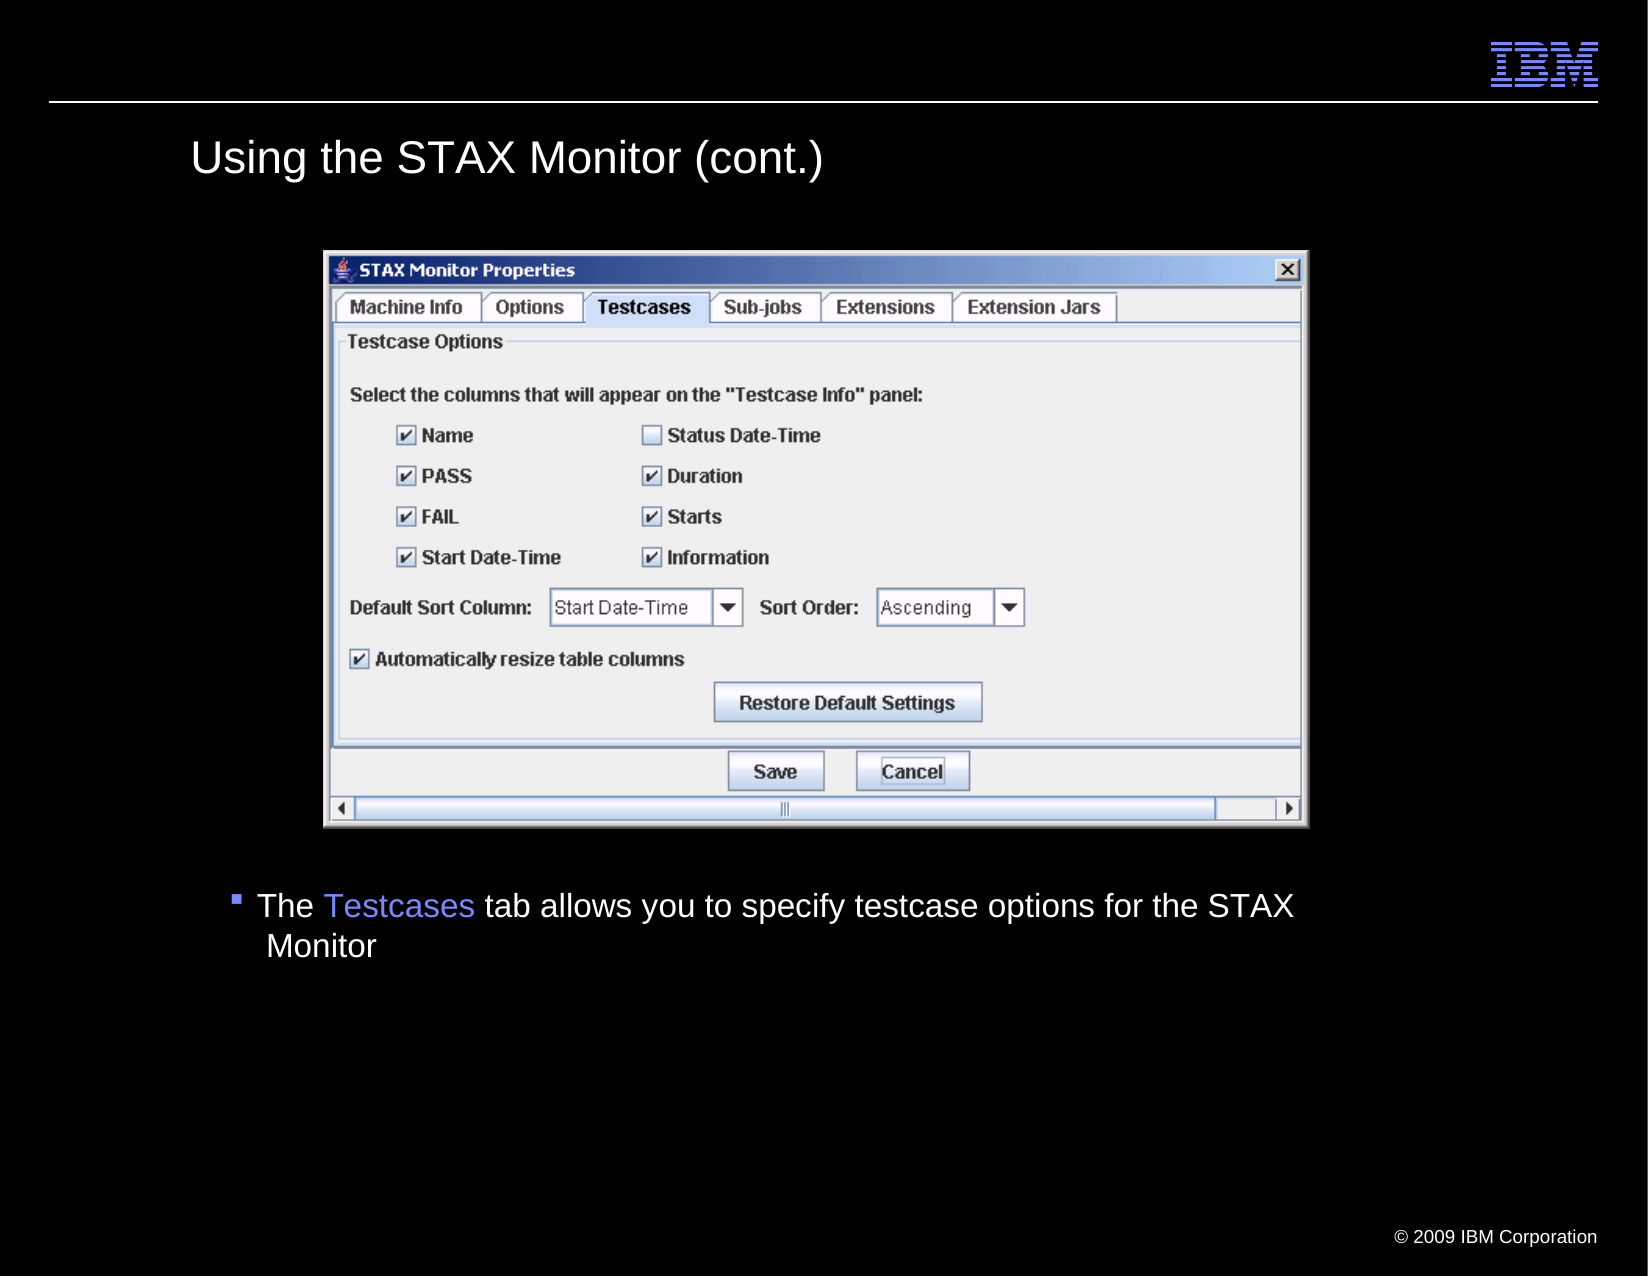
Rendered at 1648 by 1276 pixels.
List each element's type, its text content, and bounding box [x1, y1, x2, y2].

picture [323, 250, 1310, 829]
text_box The Testcases tab allows you to specify testcase options for the STAX Monitor [219, 219, 1570, 965]
picture [1491, 42, 1598, 87]
title Using the STAX Monitor (cont.) [173, 125, 1648, 219]
